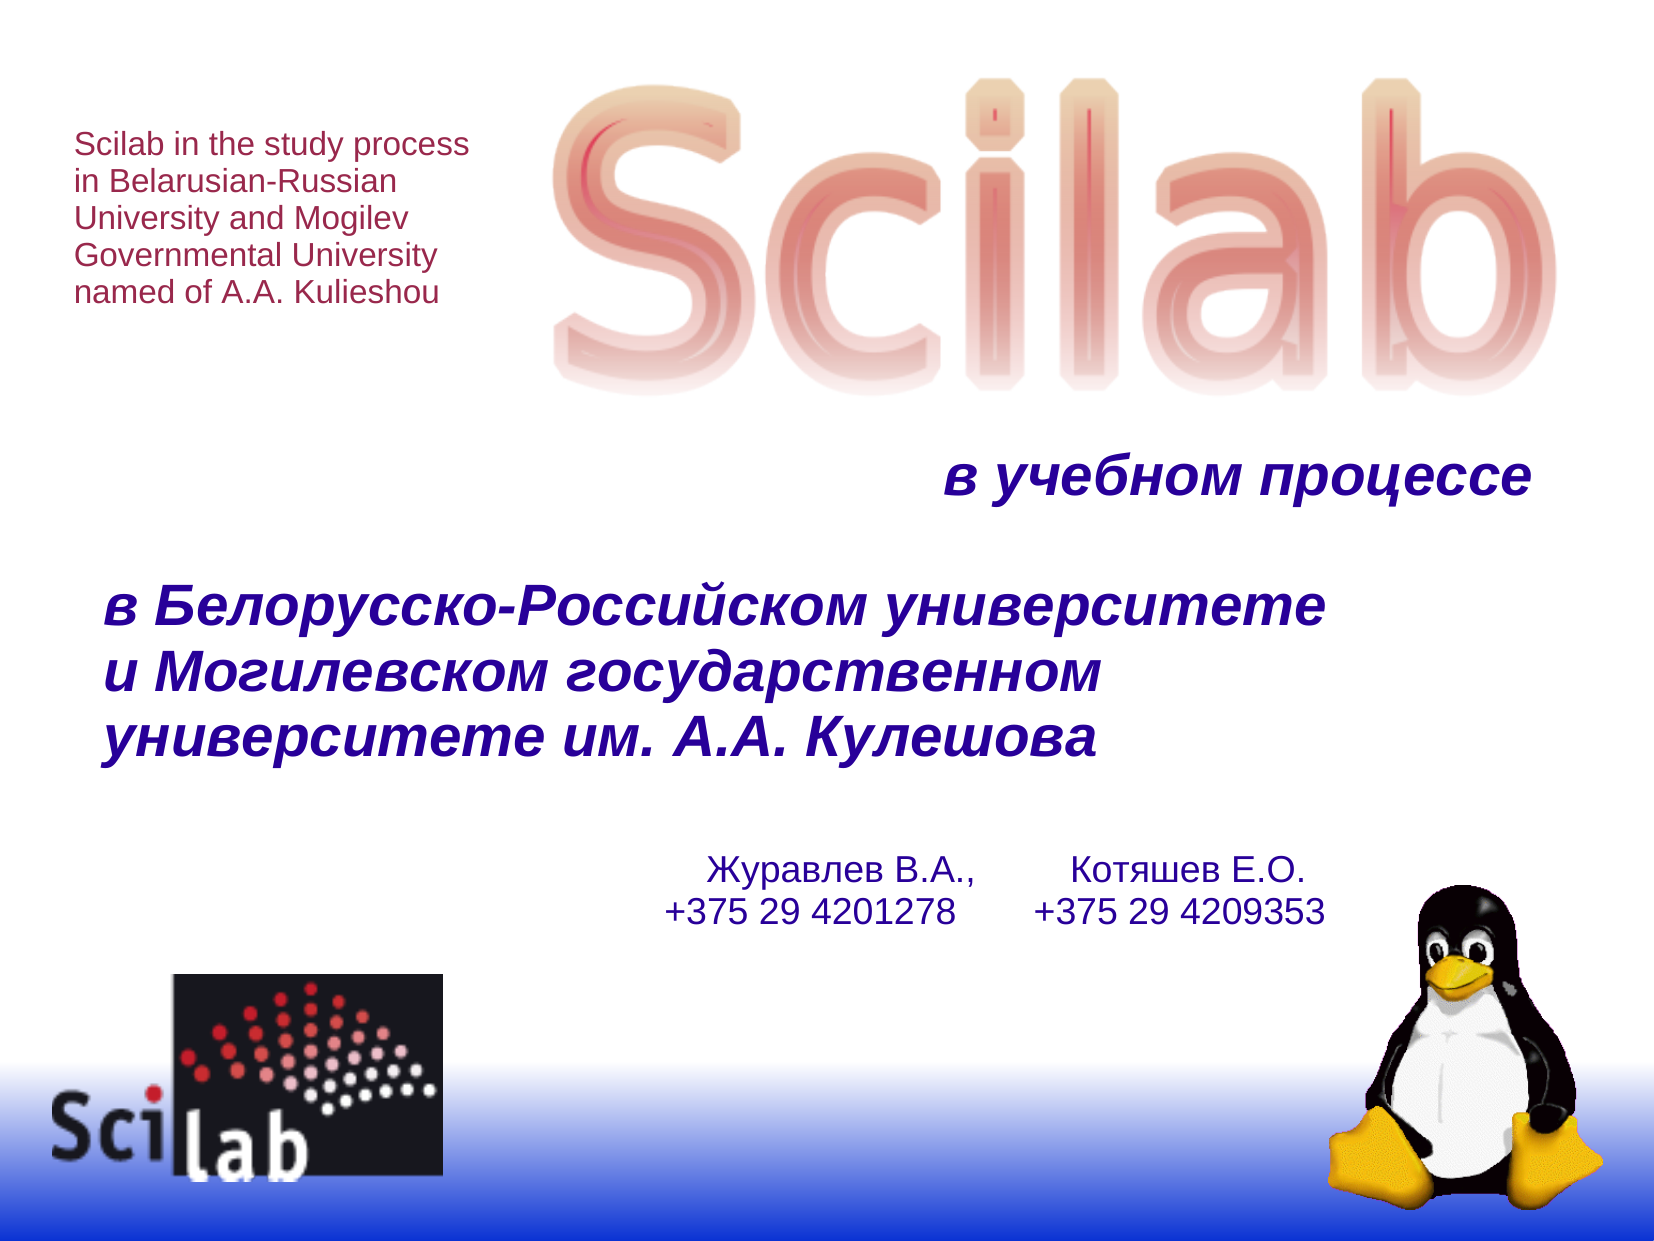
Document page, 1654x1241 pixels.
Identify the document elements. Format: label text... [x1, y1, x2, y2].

text_box [0, 1062, 1654, 1241]
picture [531, 68, 1584, 443]
text_box Scilab in the study process in Belarusian-Russian University and Mogilev Governmental University named of A.A. Kulieshou [59, 118, 532, 340]
text_box Журавлев В.А., Котяшев Е.О. +375 29 4201278 +375 29 4209353 [649, 841, 1369, 950]
text_box в учебном процессе в Белорусско-Российском университете и Могилевском государственном университете им. А.А. Кулешова [88, 435, 1565, 827]
picture [52, 974, 443, 1182]
picture [1328, 885, 1603, 1211]
